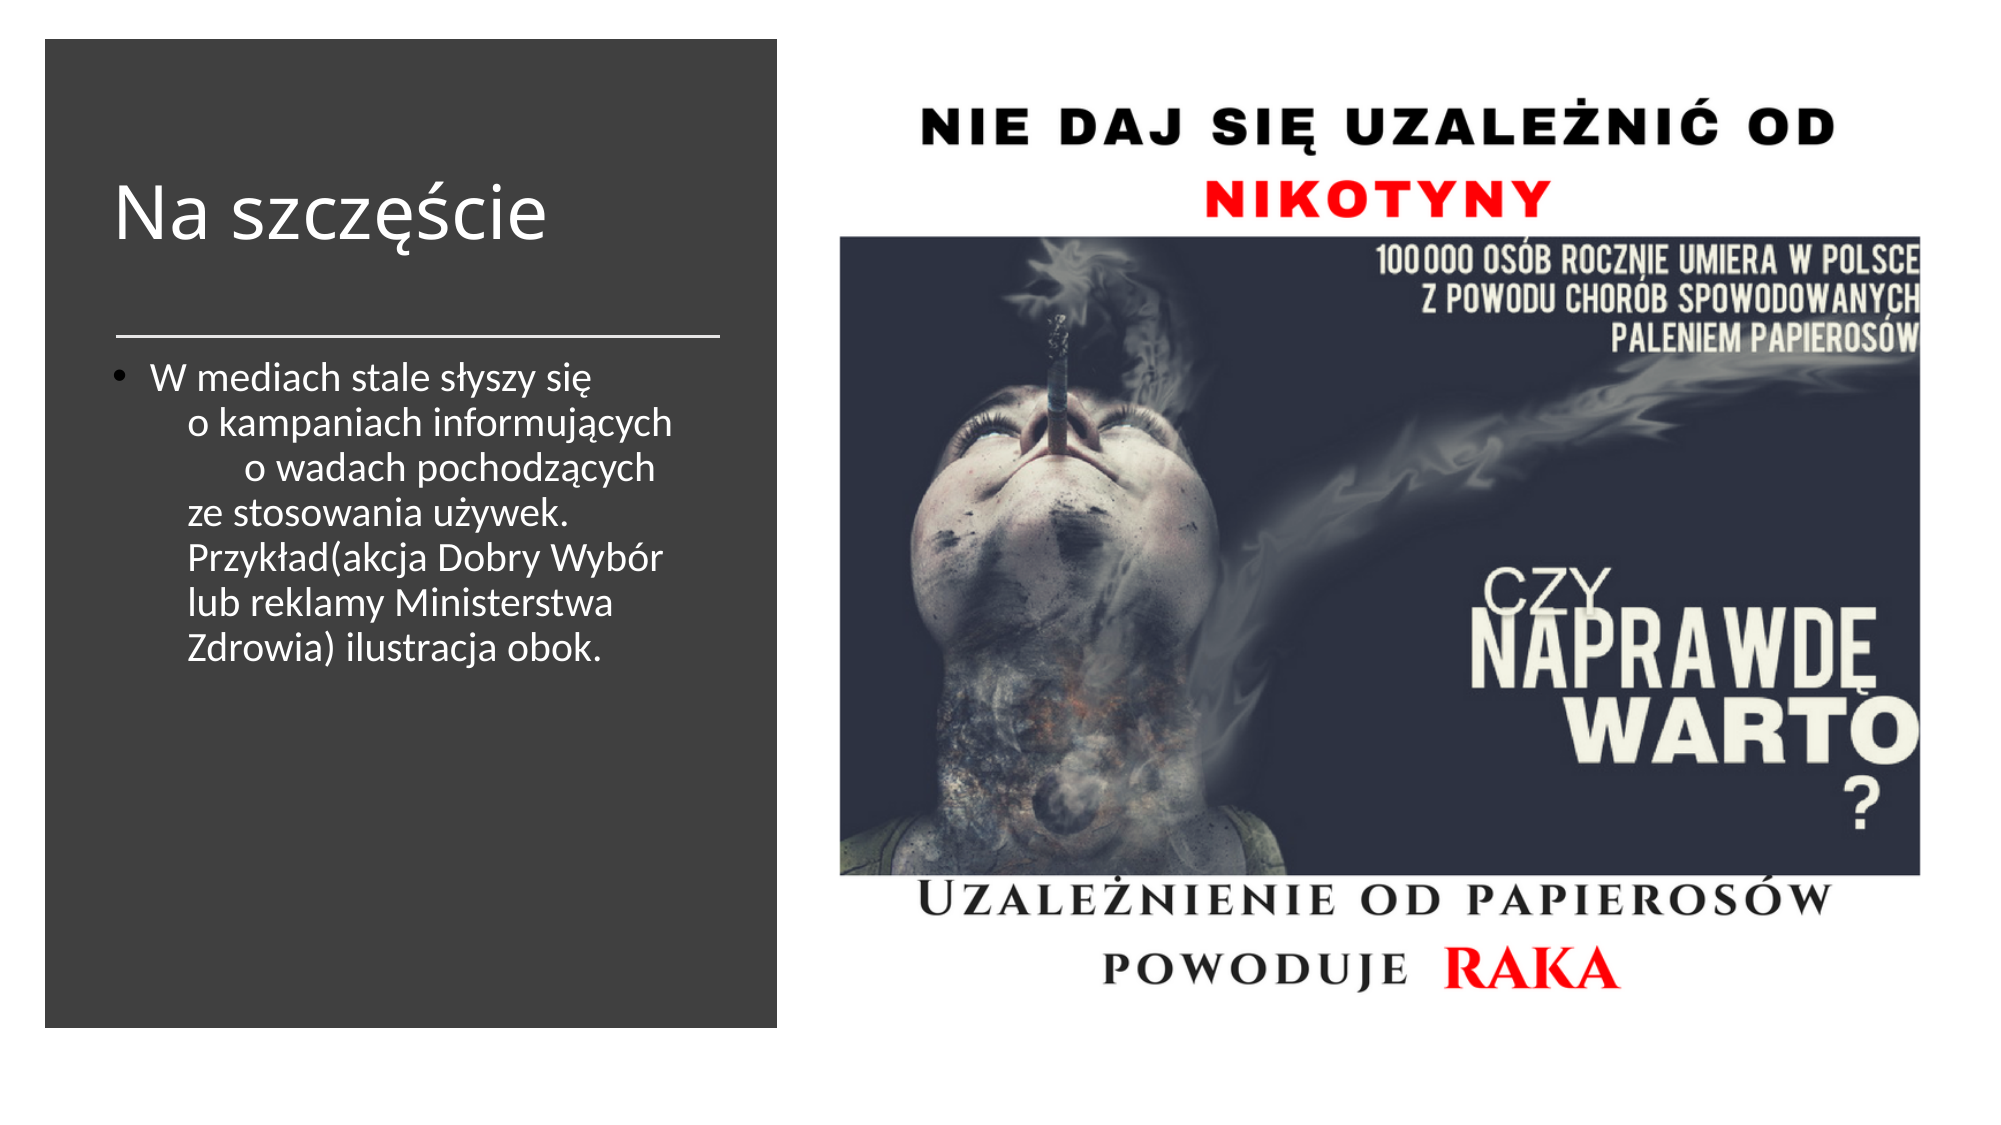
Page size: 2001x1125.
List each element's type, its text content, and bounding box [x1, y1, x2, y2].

title Na szczęście [97, 105, 725, 326]
picture [838, 96, 1921, 1003]
text_box [55, 50, 766, 1017]
list W mediach stale słyszy się o kampaniach informujących o wadach pochodzących ze stosowania używek. Przykład(akcja Dobry Wybór lub reklamy Ministerstwa Zdrowia) ilustracja obok. [97, 348, 725, 968]
